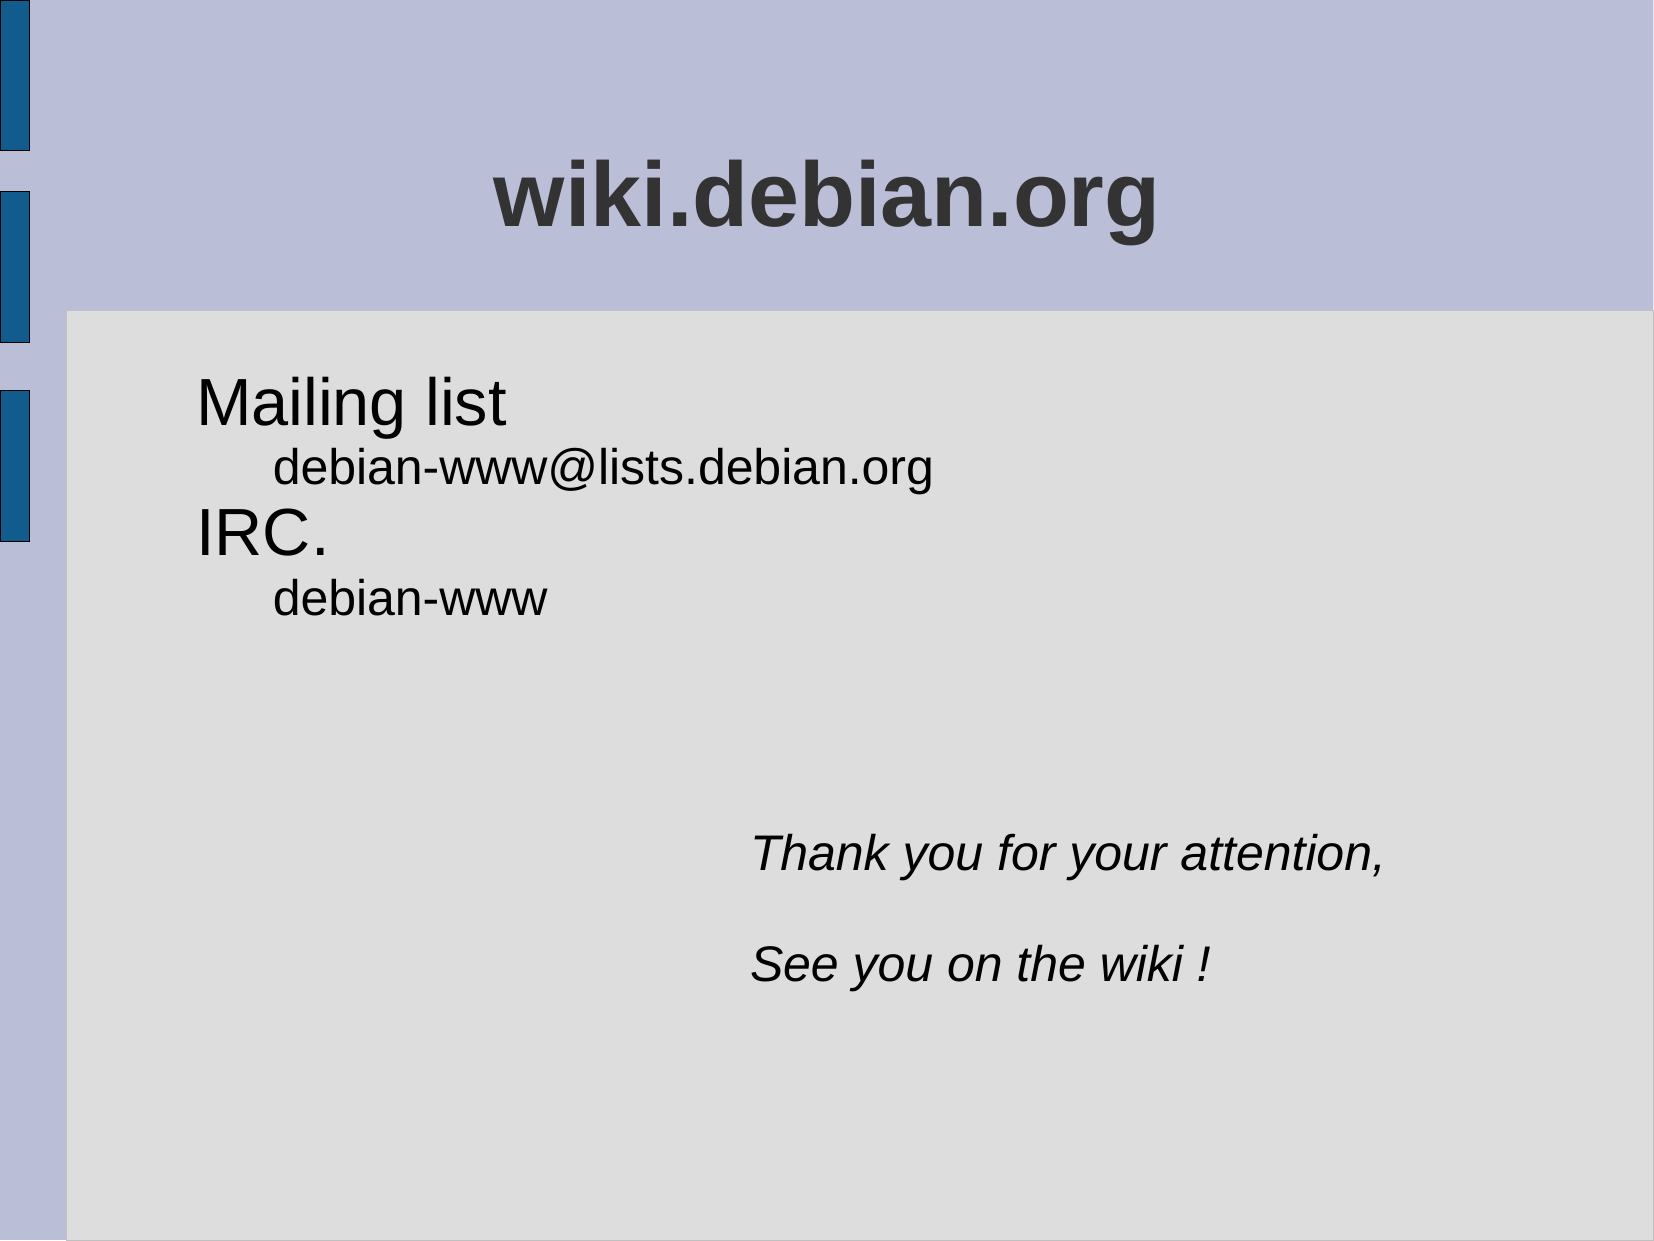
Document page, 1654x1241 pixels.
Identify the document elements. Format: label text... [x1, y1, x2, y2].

text_box Thank you for your attention, See you on the wiki ! [750, 825, 1538, 993]
title wiki.debian.org [121, 91, 1534, 299]
list Mailing list debian-www@lists.debian.org IRC. debian-www [178, 364, 1570, 1147]
